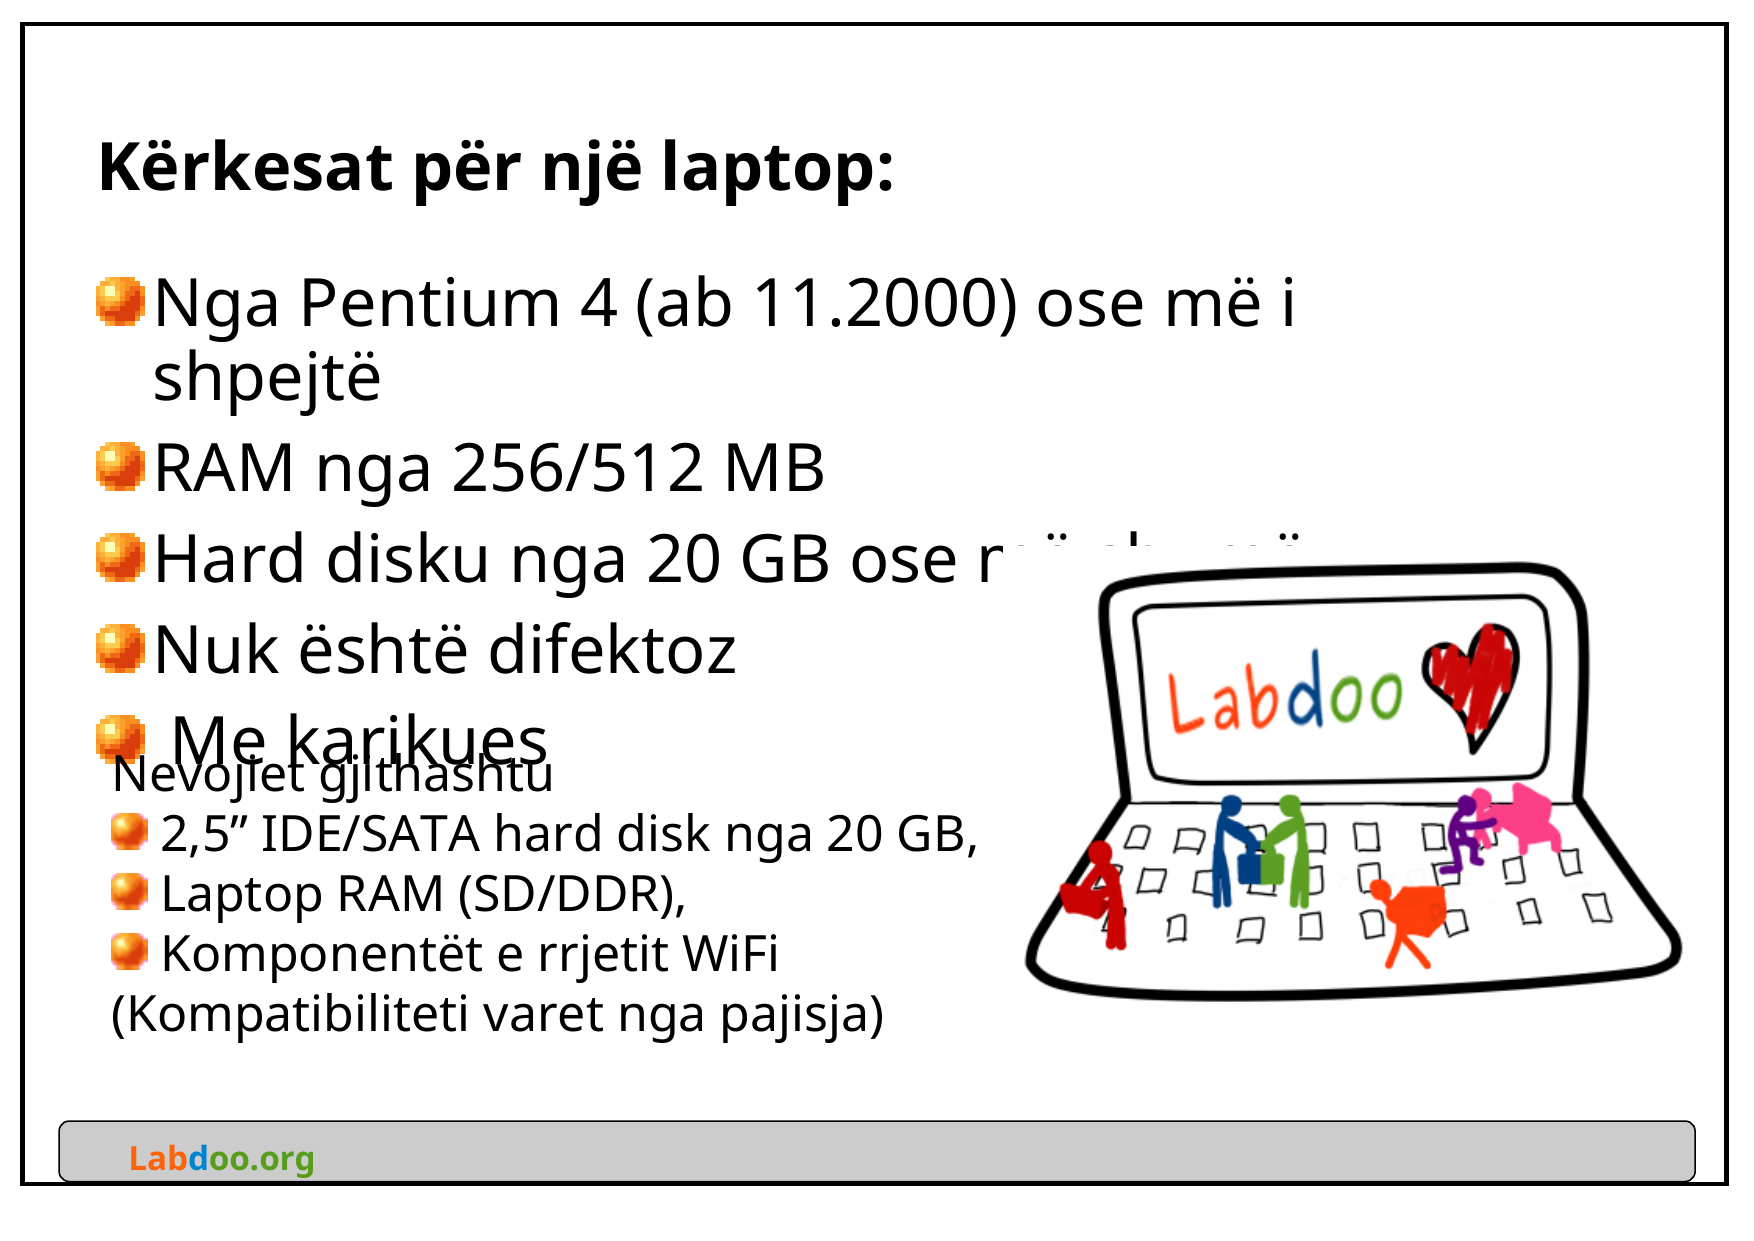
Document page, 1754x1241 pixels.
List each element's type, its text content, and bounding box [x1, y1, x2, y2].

picture [111, 813, 148, 850]
picture [111, 933, 148, 970]
picture [96, 715, 145, 734]
picture [1003, 546, 1695, 1014]
picture [111, 873, 148, 910]
picture [96, 624, 145, 673]
picture [96, 442, 145, 491]
text_box Kërkesat për një laptop: Nga Pentium 4 (ab 11.2000) ose më i shpejtë RAM nga 256/512 MB Hard disku nga 20 GB ose më shumë Nuk është difektoz Me karikues [96, 126, 1527, 734]
picture [96, 533, 145, 582]
text_box Labdoo.org [113, 1115, 1191, 1194]
picture [96, 277, 145, 326]
text_box Nevojiet gjithashtu 2,5” IDE/SATA hard disk nga 20 GB, Laptop RAM (SD/DDR), Komponentët e rrjetit WiFi (Kompatibiliteti varet nga pajisja) [96, 734, 1040, 1049]
